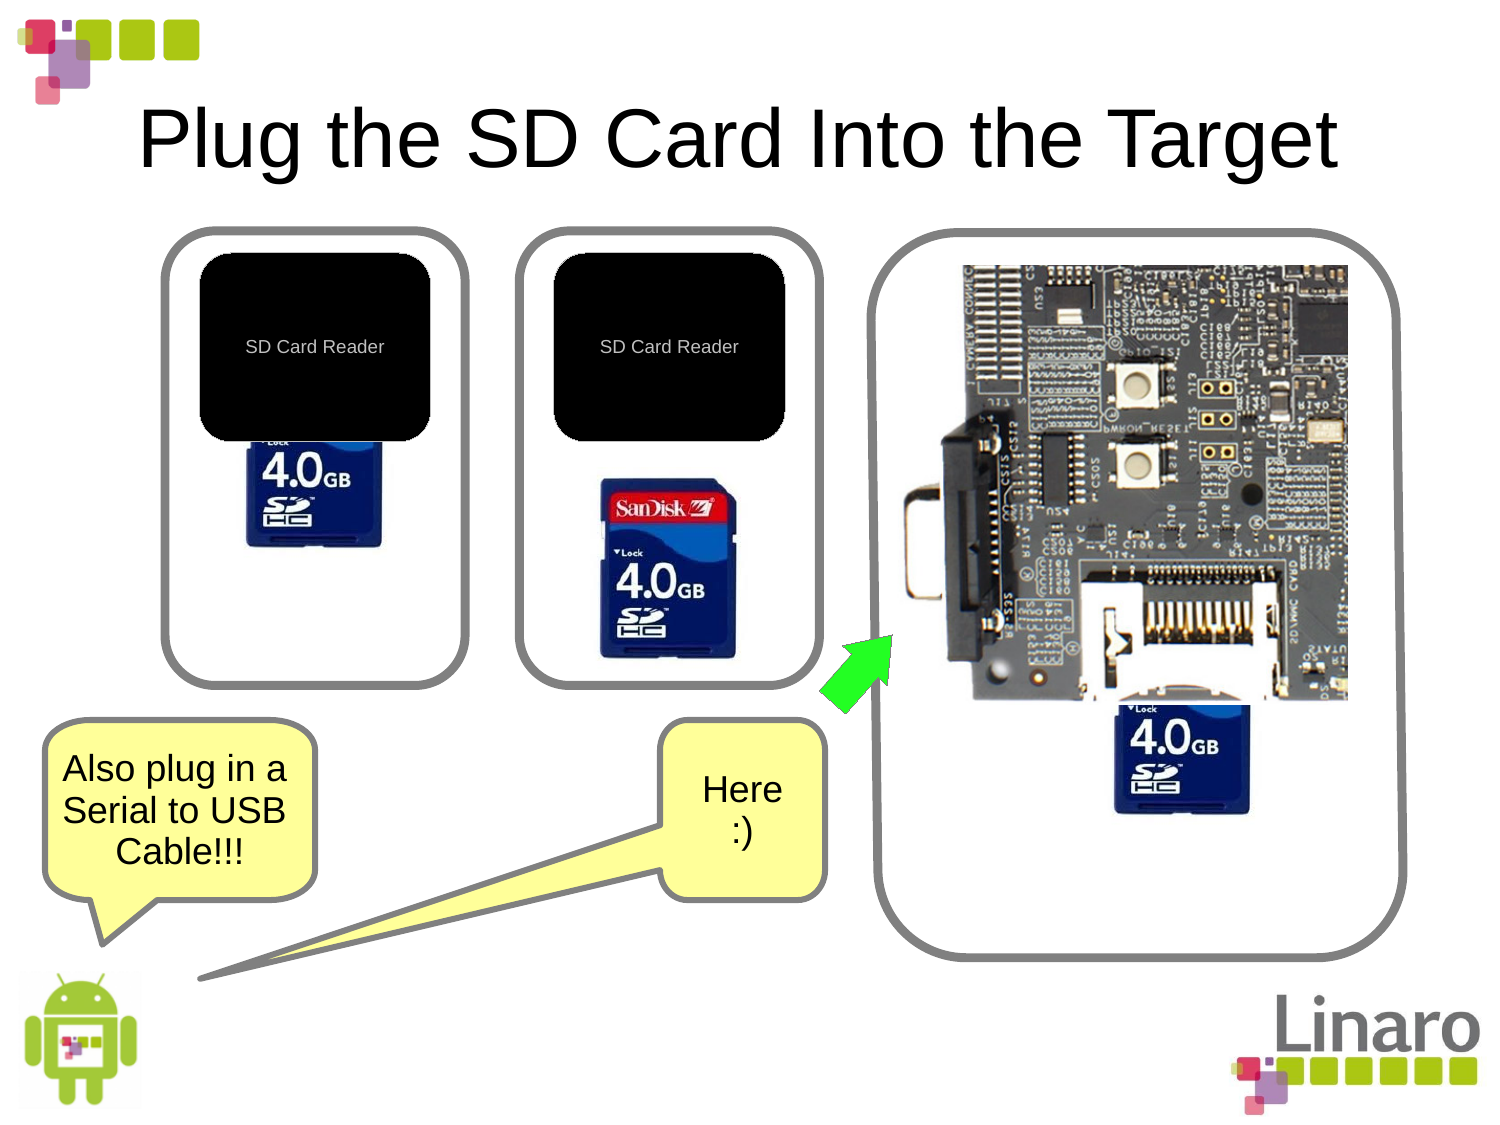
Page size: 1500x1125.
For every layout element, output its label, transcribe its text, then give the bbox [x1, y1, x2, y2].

picture [568, 467, 770, 669]
picture [897, 265, 1348, 826]
picture [18, 971, 142, 1109]
text_box SD Card Reader [199, 252, 431, 442]
picture [16, 12, 205, 121]
title Plug the SD Card Into the Target [74, 44, 1425, 233]
picture [214, 438, 416, 558]
text_box [165, 233, 466, 686]
text_box Here :) [200, 720, 826, 979]
text_box Also plug in a Serial to USB Cable!!! [45, 720, 316, 945]
text_box [819, 634, 893, 714]
text_box [519, 233, 820, 686]
text_box SD Card Reader [553, 252, 786, 442]
picture [1219, 986, 1491, 1123]
